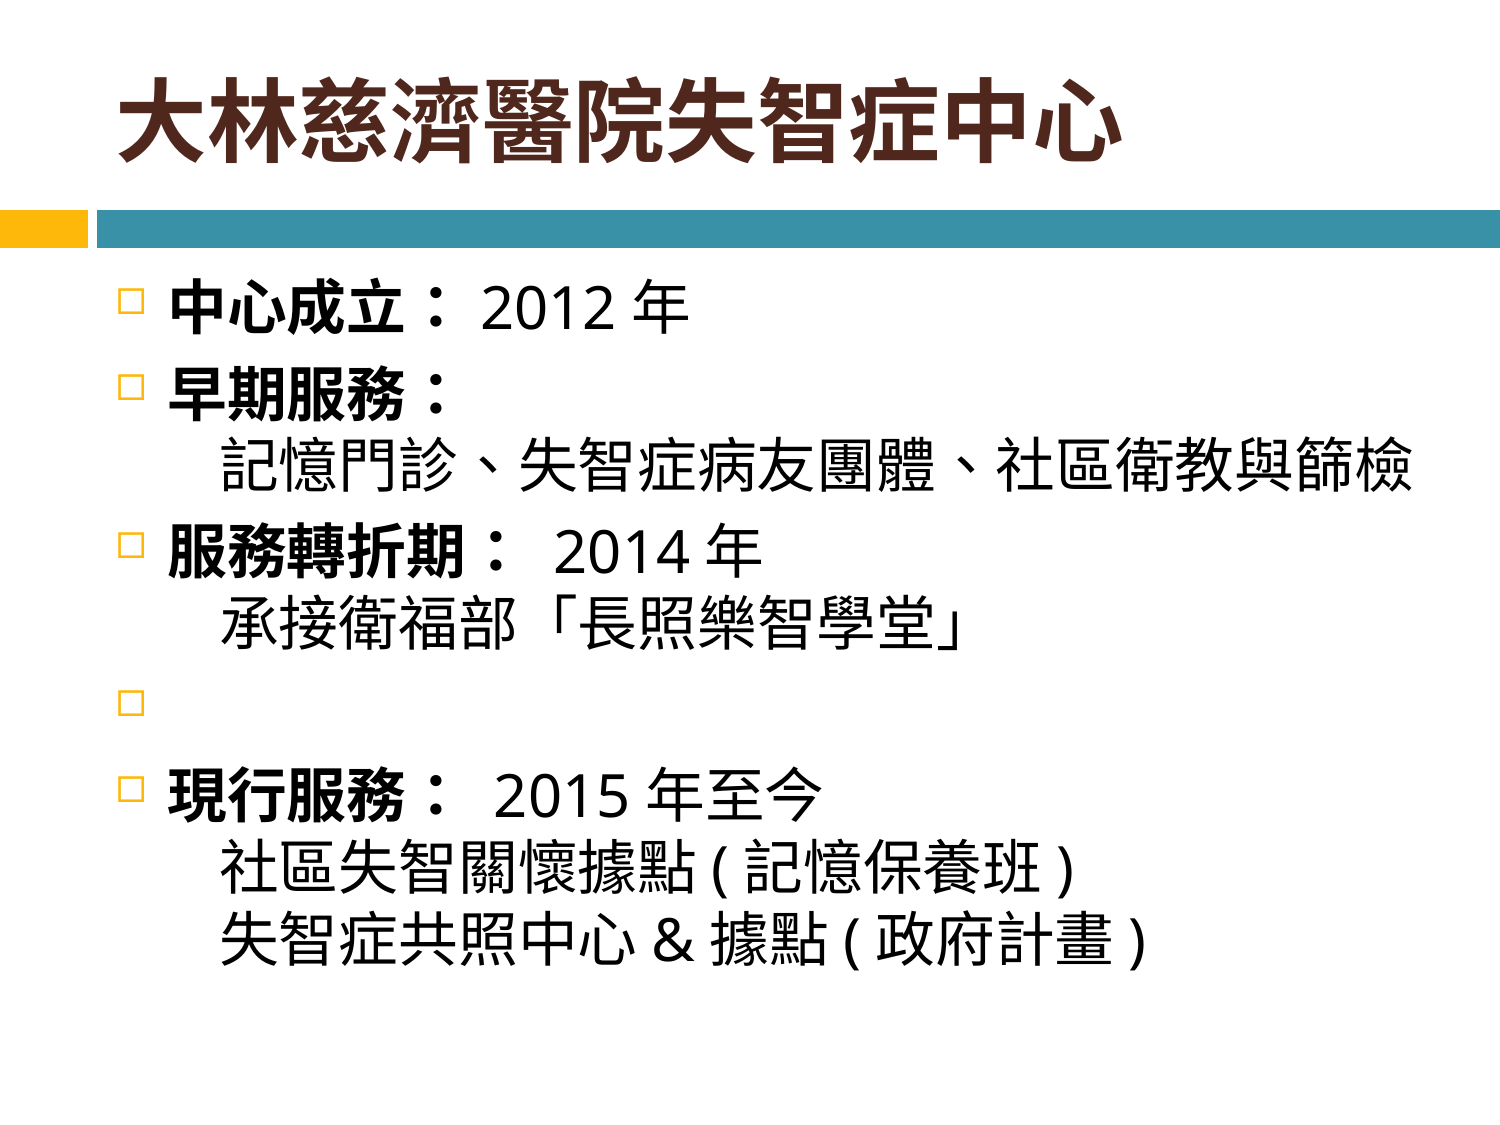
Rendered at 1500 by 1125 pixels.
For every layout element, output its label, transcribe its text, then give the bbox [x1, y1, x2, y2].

list 中心成立：2012年 早期服務： 記憶門診、失智症病友團體、社區衛教與篩檢 服務轉折期： 2014年 承接衛福部「長照樂智學堂」 現行服務： 2015年至今 社區失智關懷據點(記憶保養班) 失智症共照中心&據點(政府計畫) [100, 262, 1438, 1000]
title 大林慈濟醫院失智症中心 [100, 37, 1438, 201]
